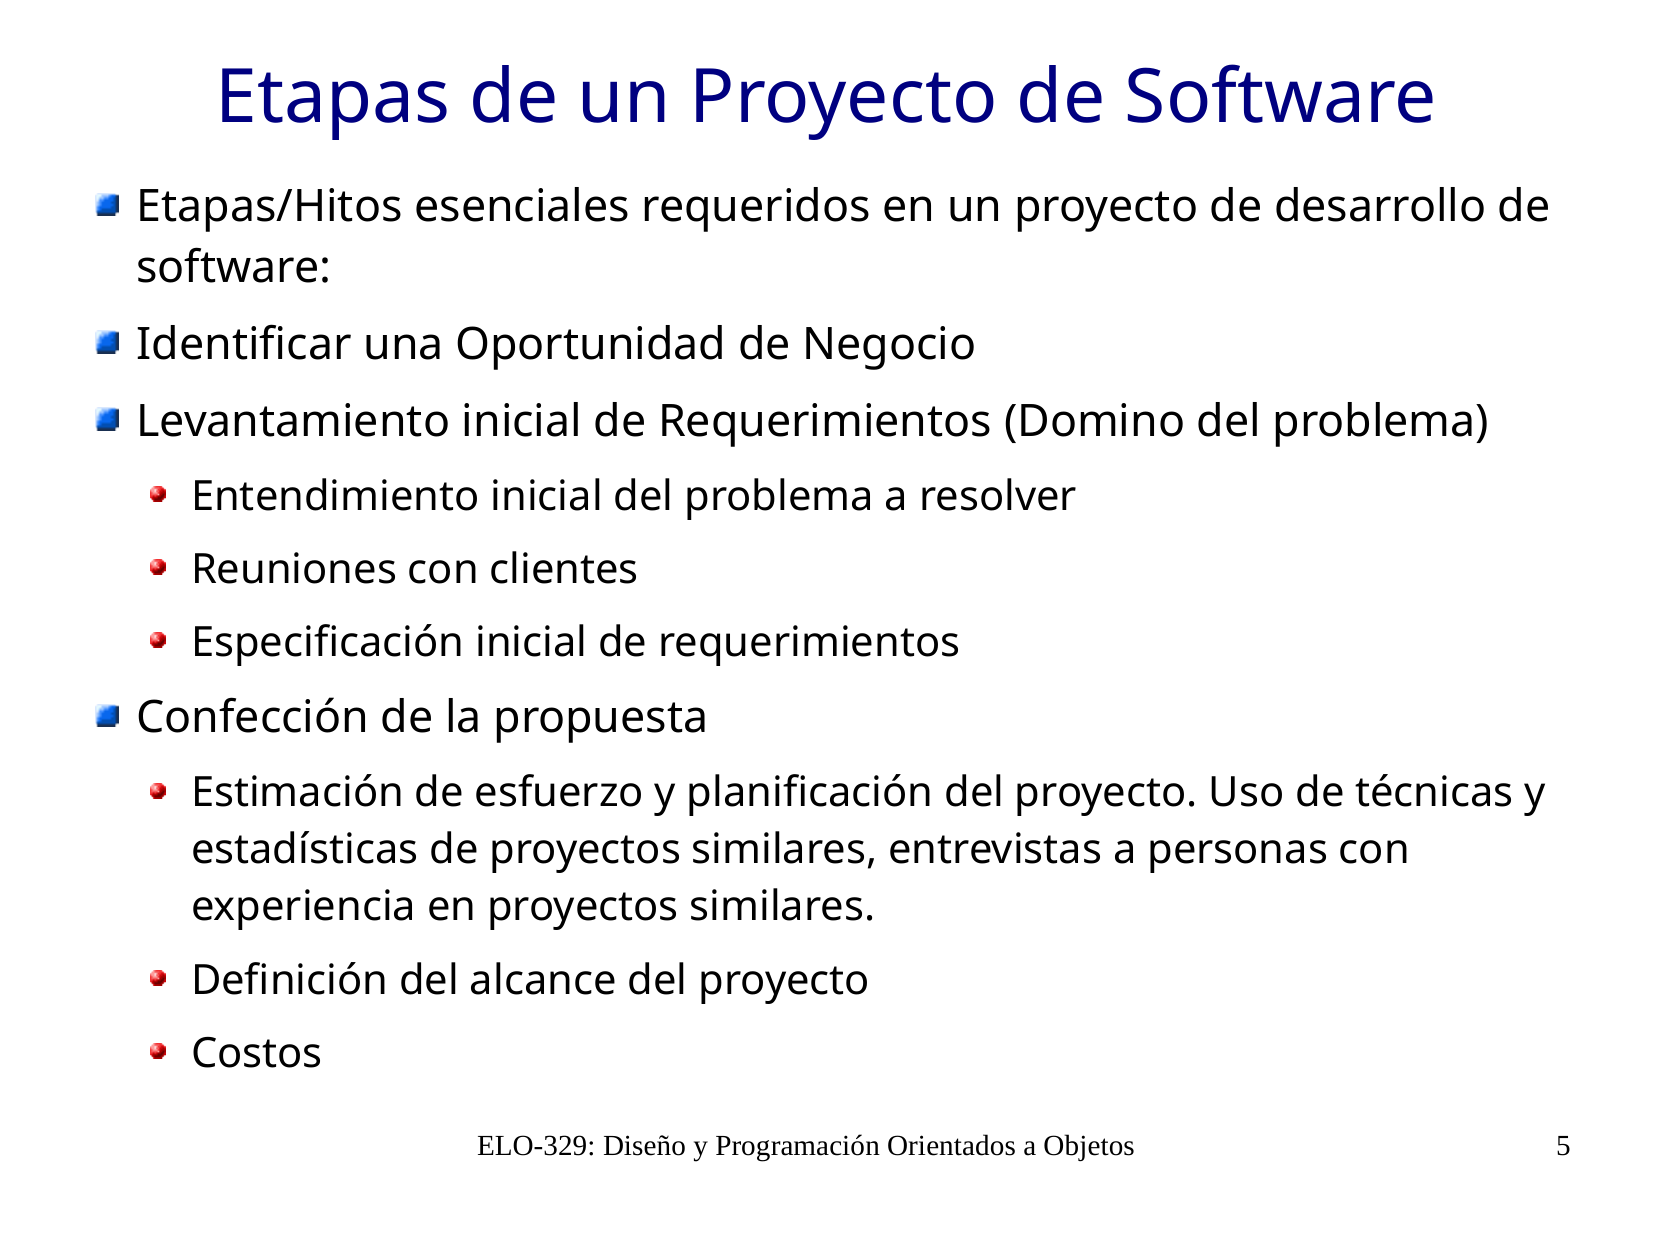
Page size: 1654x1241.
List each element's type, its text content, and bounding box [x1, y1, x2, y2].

list Etapas/Hitos esenciales requeridos en un proyecto de desarrollo de software: Identificar una Oportunidad de Negocio Levantamiento inicial de Requerimientos (Domino del problema)‏ Entendimiento inicial del problema a resolver Reuniones con clientes Especificación inicial de requerimientos Confección de la propuesta Estimación de esfuerzo y planificación del proyecto. Uso de técnicas y estadísticas de proyectos similares, entrevistas a personas con experiencia en proyectos similares. Definición del alcance del proyecto Costos [81, 174, 1571, 1084]
title Etapas de un Proyecto de Software [82, 50, 1571, 137]
